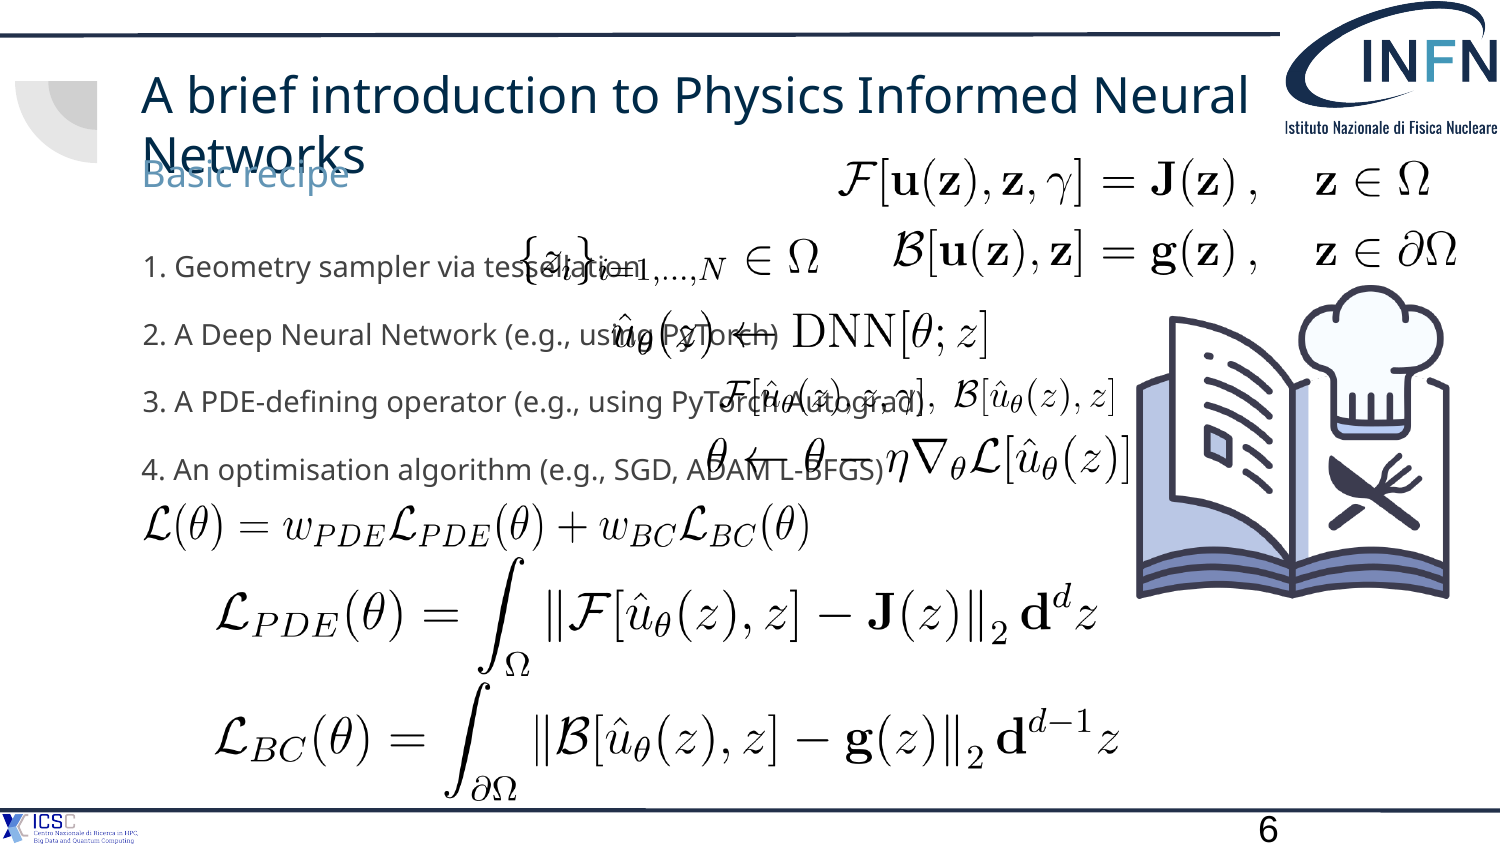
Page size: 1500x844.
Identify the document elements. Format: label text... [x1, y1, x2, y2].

title Basic recipe [126, 134, 1280, 222]
picture [705, 435, 1128, 484]
title A brief introduction to Physics Informed Neural Networks [126, 48, 1280, 134]
picture [610, 310, 986, 359]
picture [0, 810, 143, 844]
text_box 2. A Deep Neural Network (e.g., using PyTorch) [127, 300, 1281, 368]
picture [213, 557, 1098, 676]
picture [1129, 278, 1456, 606]
text_box 4. An optimisation algorithm (e.g., SGD, ADAM L-BFGS) [126, 435, 1280, 504]
picture [142, 503, 818, 551]
text_box 3. A PDE-defining operator (e.g., using PyTorch Autograd) [127, 368, 1281, 436]
picture [837, 158, 1456, 277]
text_box 1. Geometry sampler via tessellation [127, 233, 1281, 300]
picture [1280, 0, 1500, 137]
picture [213, 682, 1119, 801]
picture [719, 378, 1113, 416]
picture [516, 236, 818, 286]
